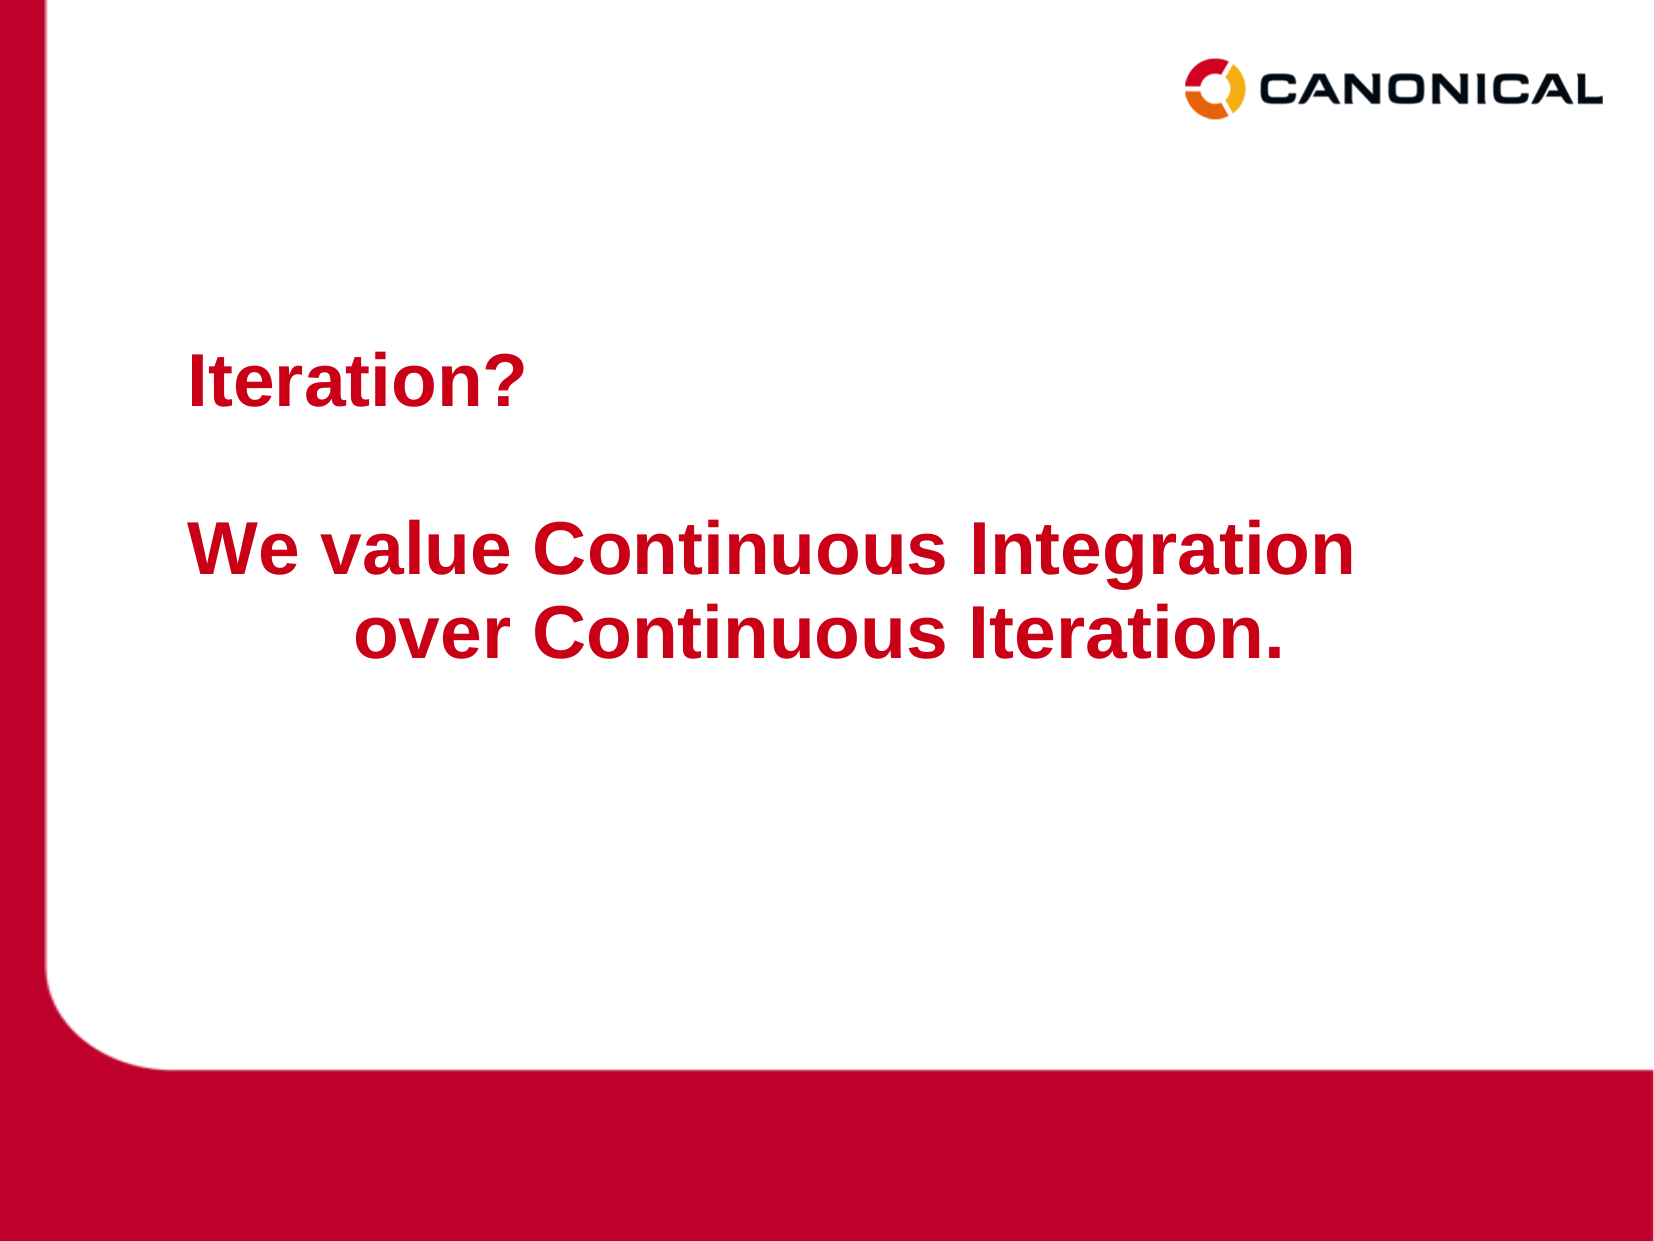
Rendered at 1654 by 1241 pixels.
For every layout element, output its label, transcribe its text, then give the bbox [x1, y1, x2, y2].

title Iteration? We value Continuous Integration over Continuous Iteration. [187, 150, 1571, 863]
picture [0, 0, 1654, 1241]
